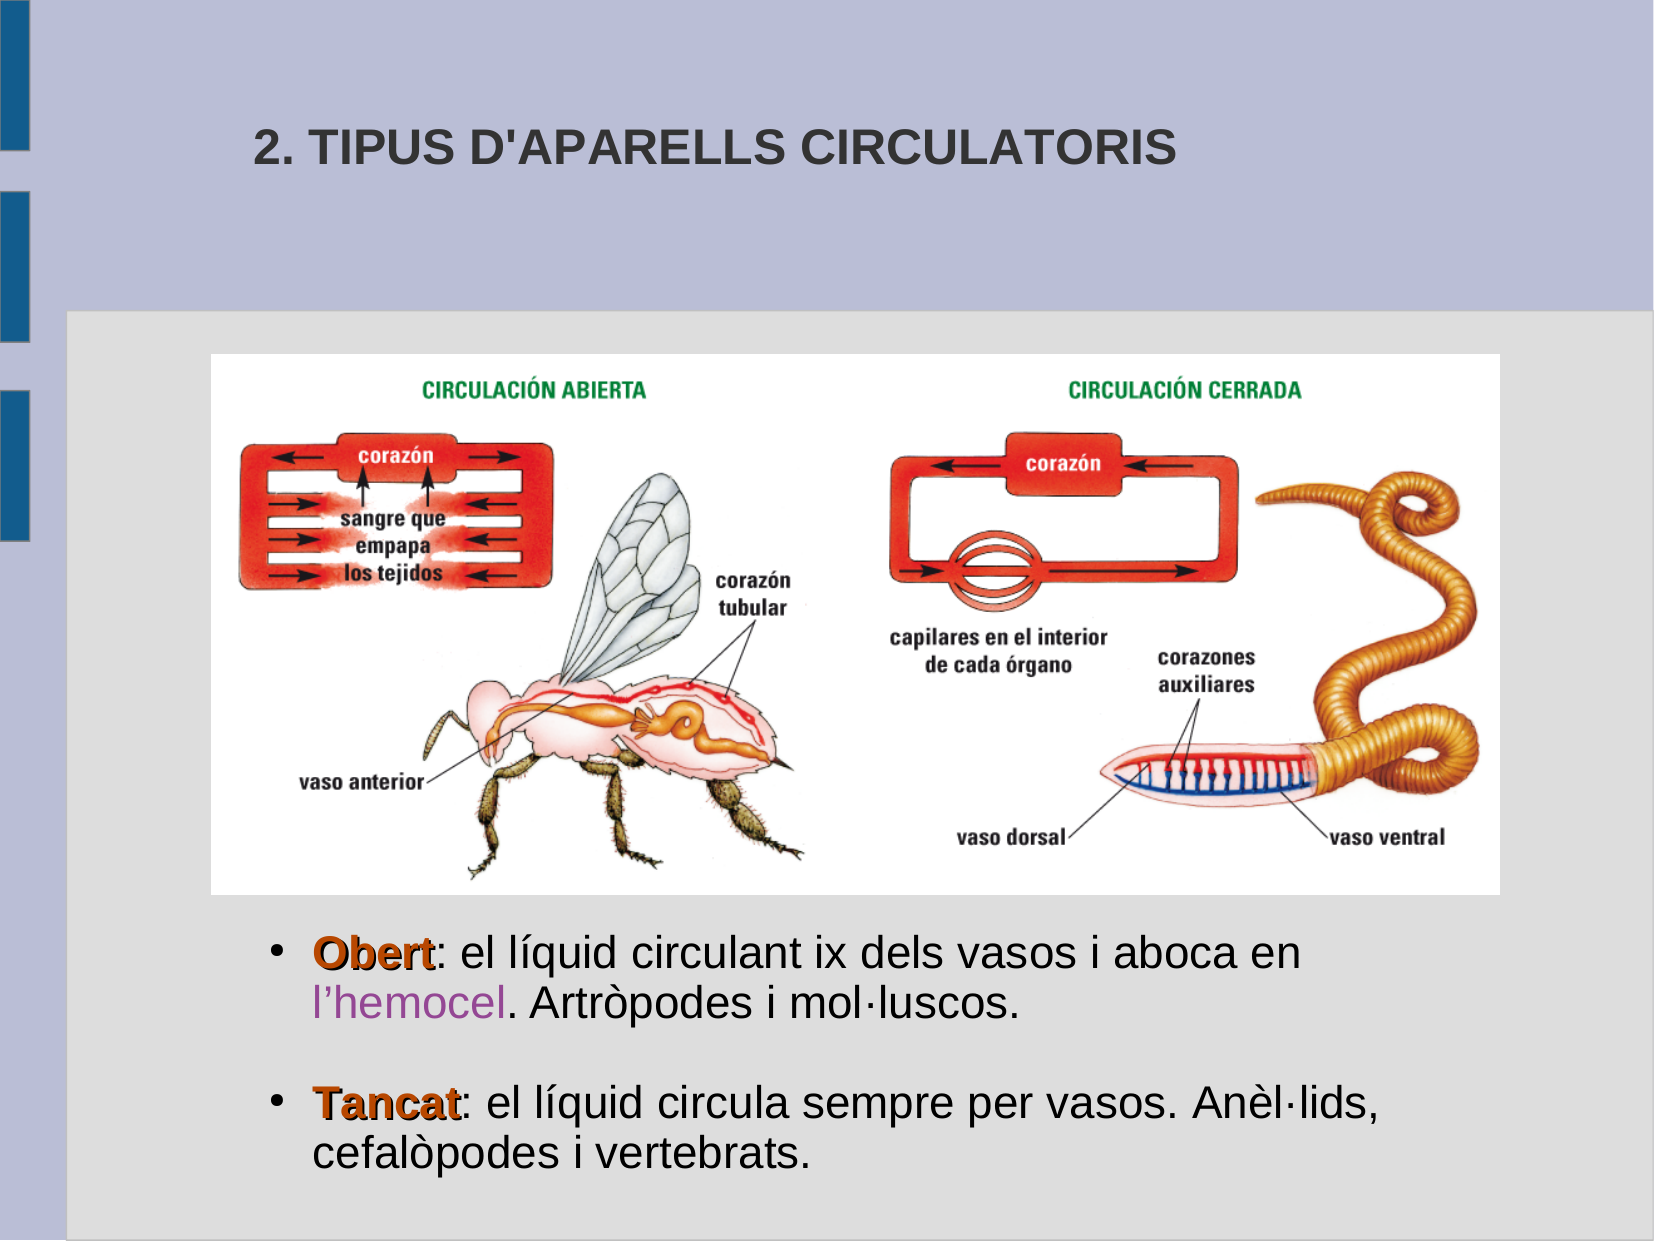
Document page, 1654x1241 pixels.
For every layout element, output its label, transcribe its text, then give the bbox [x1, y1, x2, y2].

text_box Obert: el líquid circulant ix dels vasos i aboca en l’hemocel. Artròpodes i mol·luscos. Tancat: el líquid circula sempre per vasos. Anèl·lids, cefalòpodes i vertebrats. [224, 921, 1489, 1192]
picture [211, 354, 1500, 896]
text_box 2. TIPUS D'APARELLS CIRCULATORIS [39, 14, 1392, 275]
